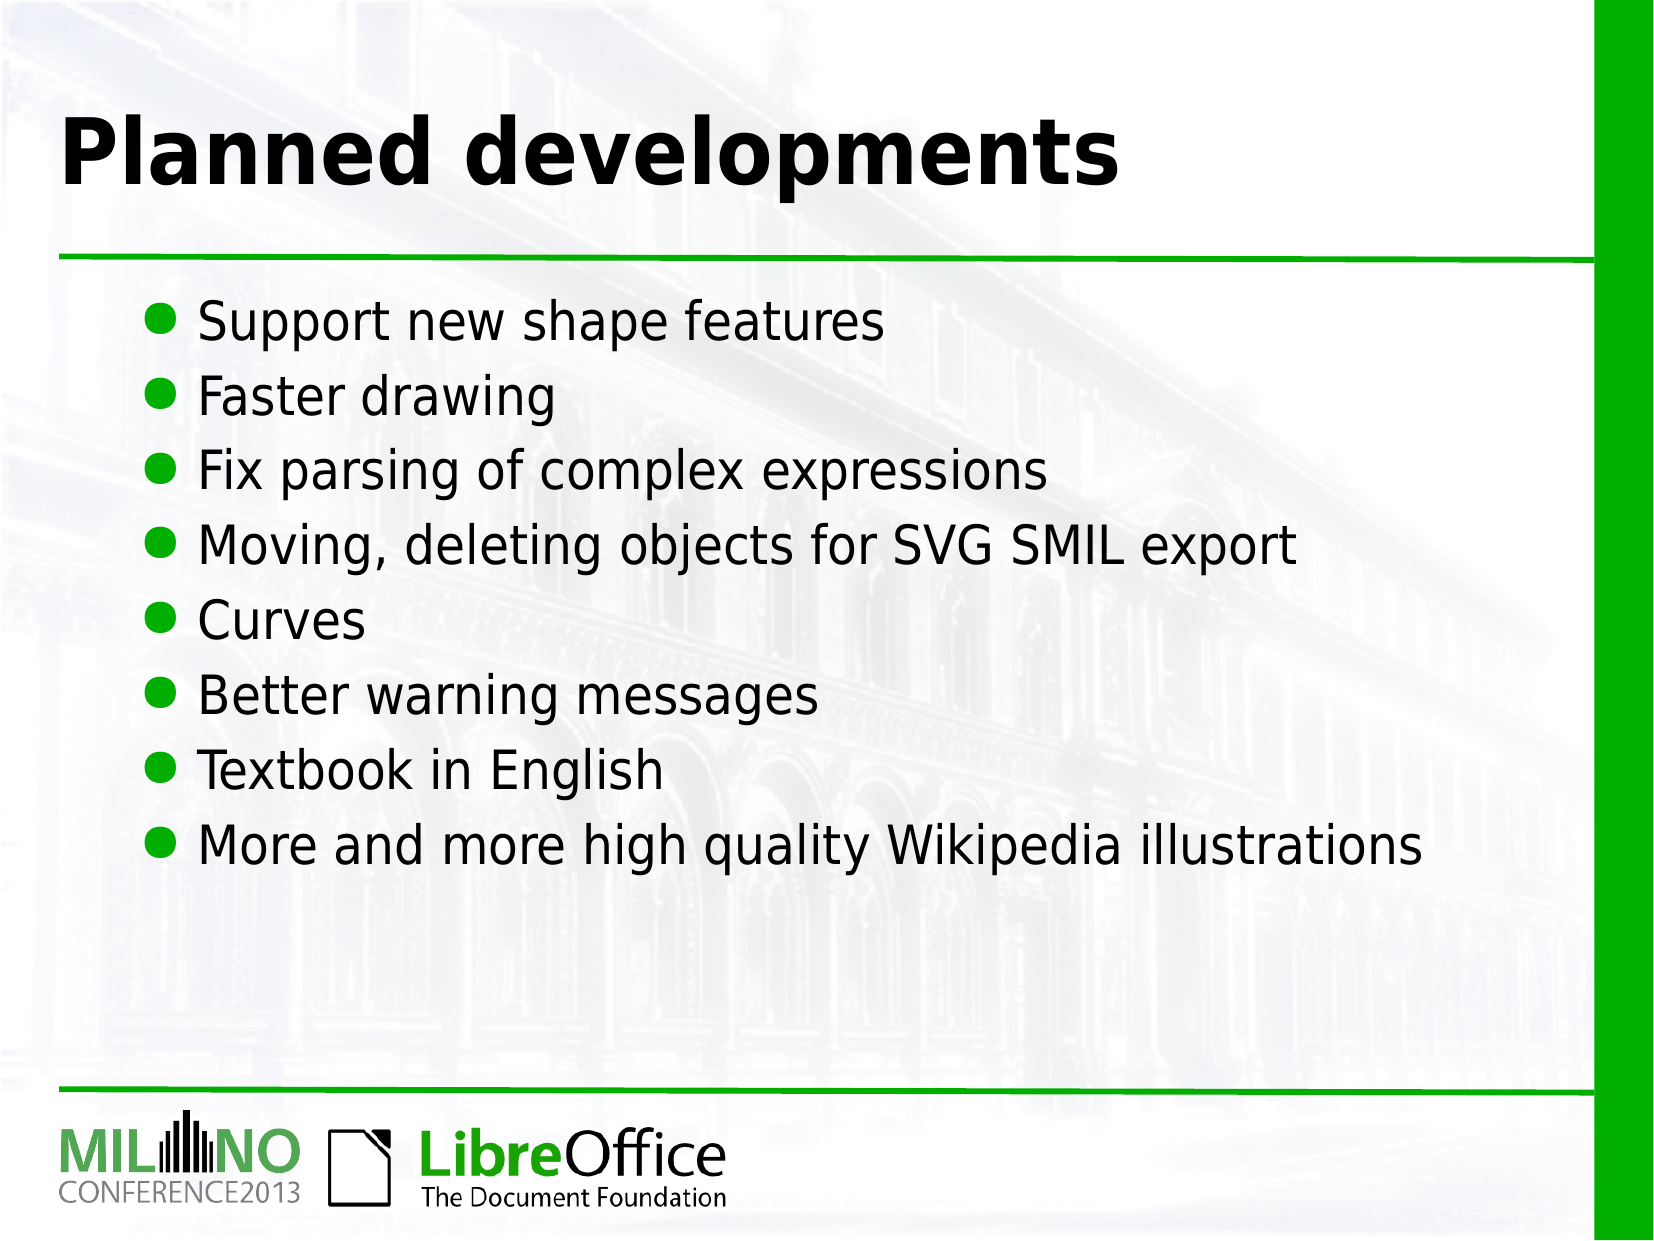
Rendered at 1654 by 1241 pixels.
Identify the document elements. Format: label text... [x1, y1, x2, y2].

picture [1, 0, 1594, 1241]
list Support new shape features Faster drawing Fix parsing of complex expressions Moving, deleting objects for SVG SMIL export Curves Better warning messages Textbook in English More and more high quality Wikipedia illustrations [35, 290, 1524, 1010]
title Planned developments [59, 49, 1548, 257]
